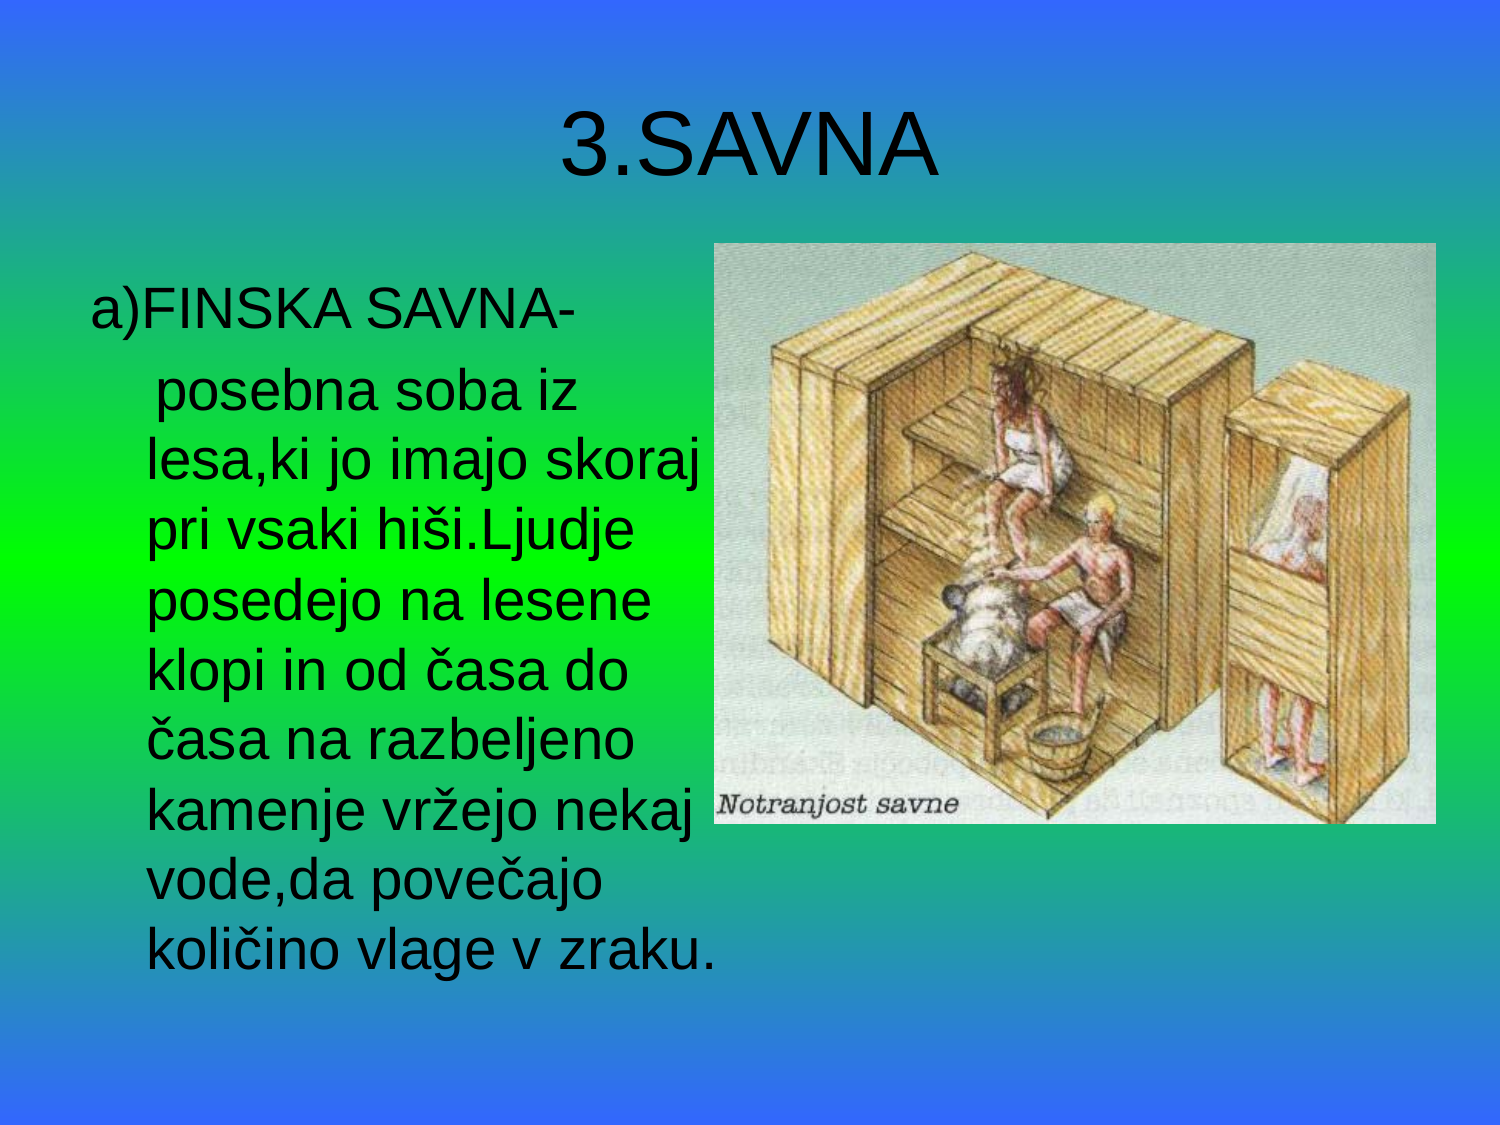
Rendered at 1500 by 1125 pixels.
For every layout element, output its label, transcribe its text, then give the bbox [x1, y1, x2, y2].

title 3.SAVNA [75, 45, 1425, 233]
picture [714, 243, 1436, 824]
list a)FINSKA SAVNA- posebna soba iz lesa,ki jo imajo skoraj pri vsaki hiši.Ljudje posedejo na lesene klopi in od časa do časa na razbeljeno kamenje vržejo nekaj vode,da povečajo količino vlage v zraku. [75, 262, 738, 1005]
